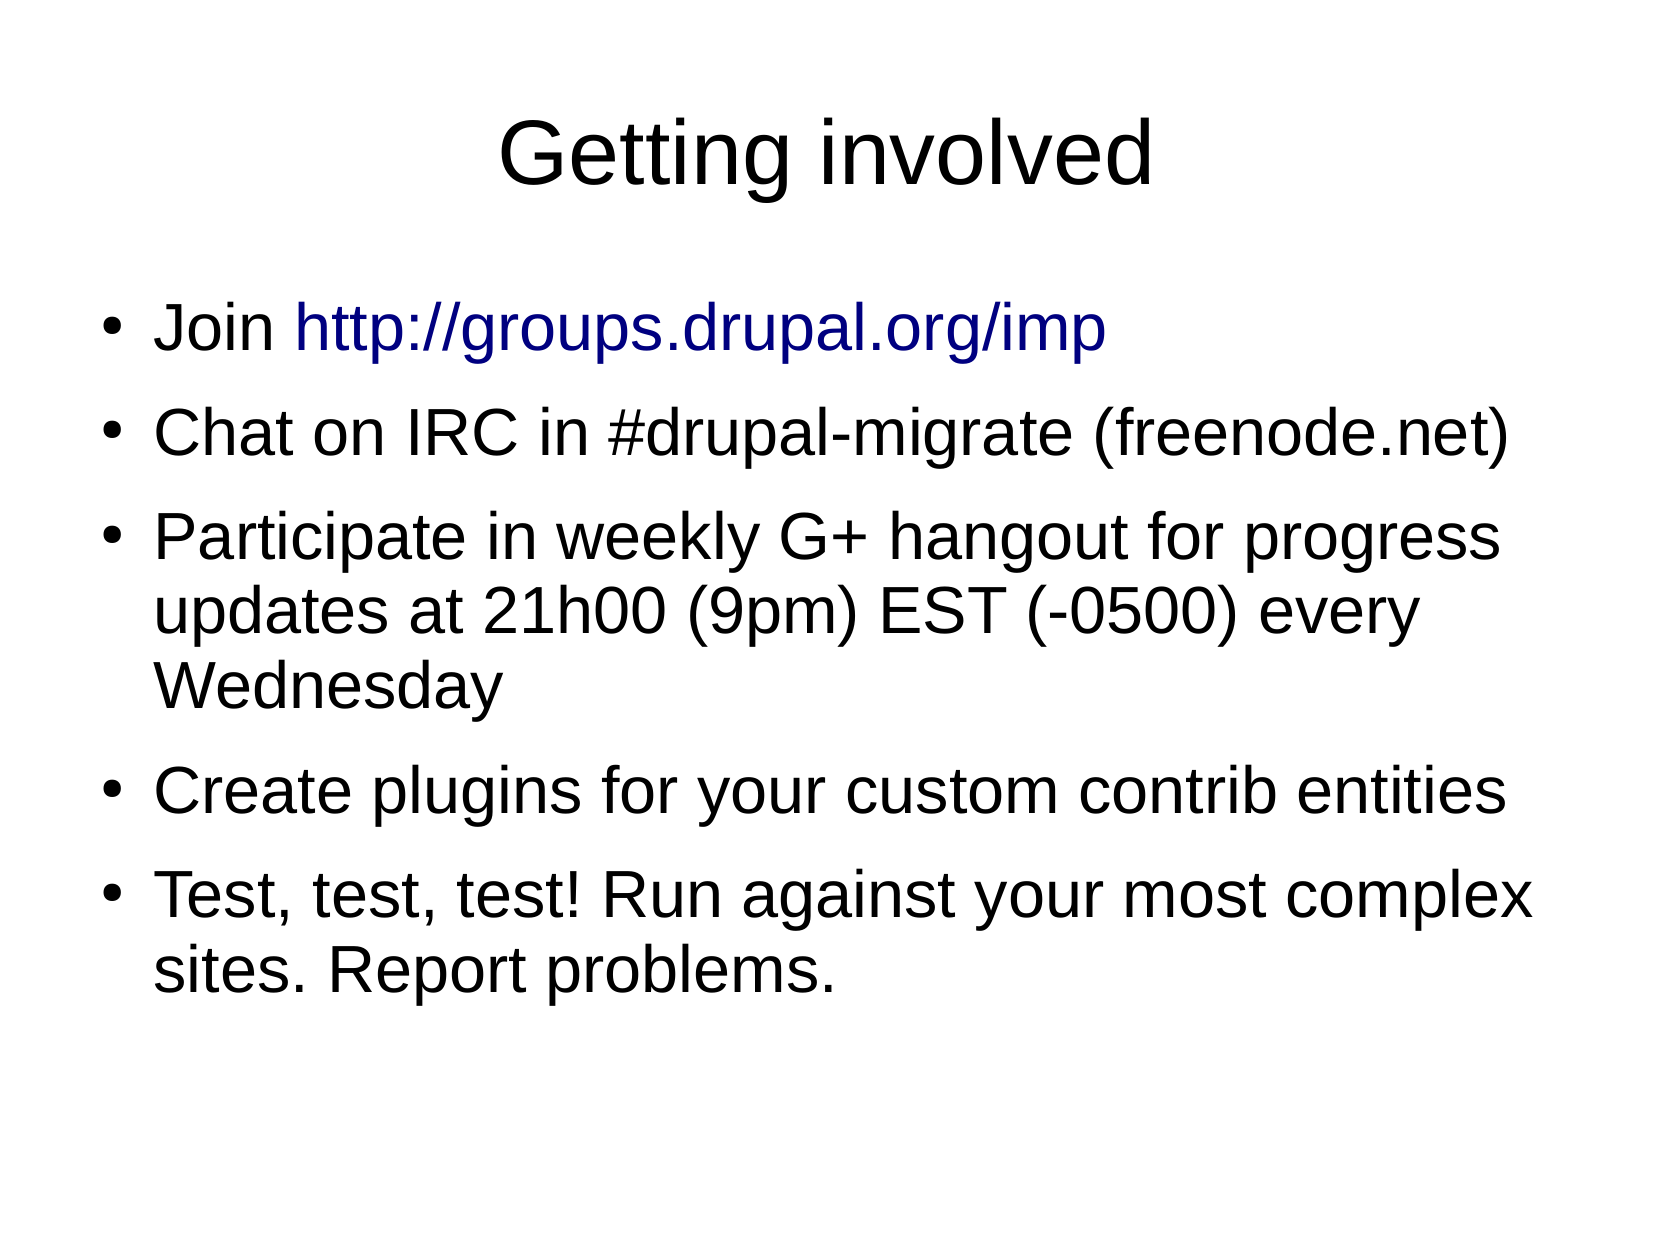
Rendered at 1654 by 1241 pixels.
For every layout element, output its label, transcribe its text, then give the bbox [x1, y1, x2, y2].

title Getting involved [82, 49, 1571, 257]
list Join http://groups.drupal.org/imp Chat on IRC in #drupal-migrate (freenode.net) Participate in weekly G+ hangout for progress updates at 21h00 (9pm) EST (-0500) every Wednesday Create plugins for your custom contrib entities Test, test, test! Run against your most complex sites. Report problems. [82, 290, 1538, 1010]
